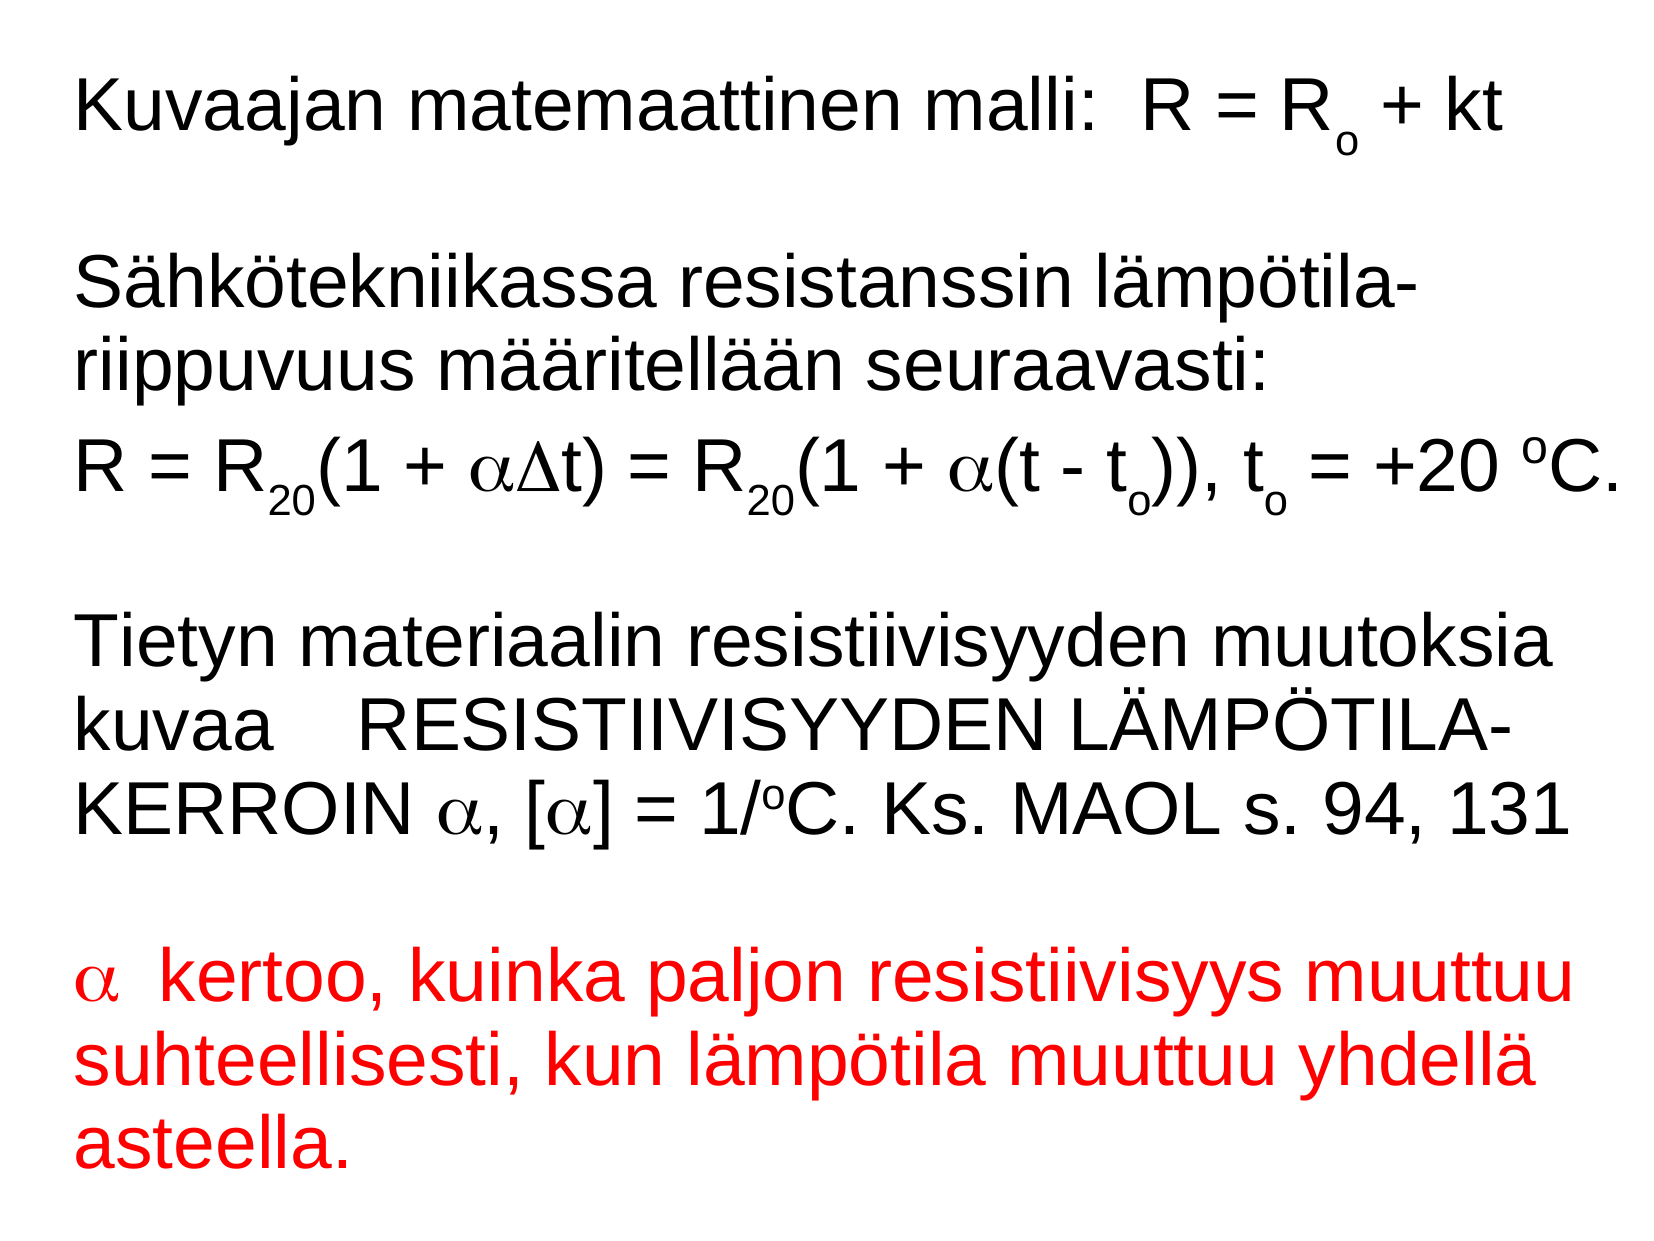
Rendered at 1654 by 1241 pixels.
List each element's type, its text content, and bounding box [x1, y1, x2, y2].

text_box Kuvaajan matemaattinen malli: R = Ro + kt Sähkötekniikassa resistanssin lämpötila-riippuvuus määritellään seuraavasti: R = R20(1 + Dt) = R20(1 + a(t - to)), to = +20 oC. Tietyn materiaalin resistiivisyyden muutoksia kuvaa RESISTIIVISYYDEN LÄMPÖTILA-KERROIN , [] = 1/oC. Ks. MAOL s. 94, 131 a kertoo, kuinka paljon resistiivisyys muuttuu suhteellisesti, kun lämpötila muuttuu yhdellä asteella. [59, 48, 1654, 1217]
